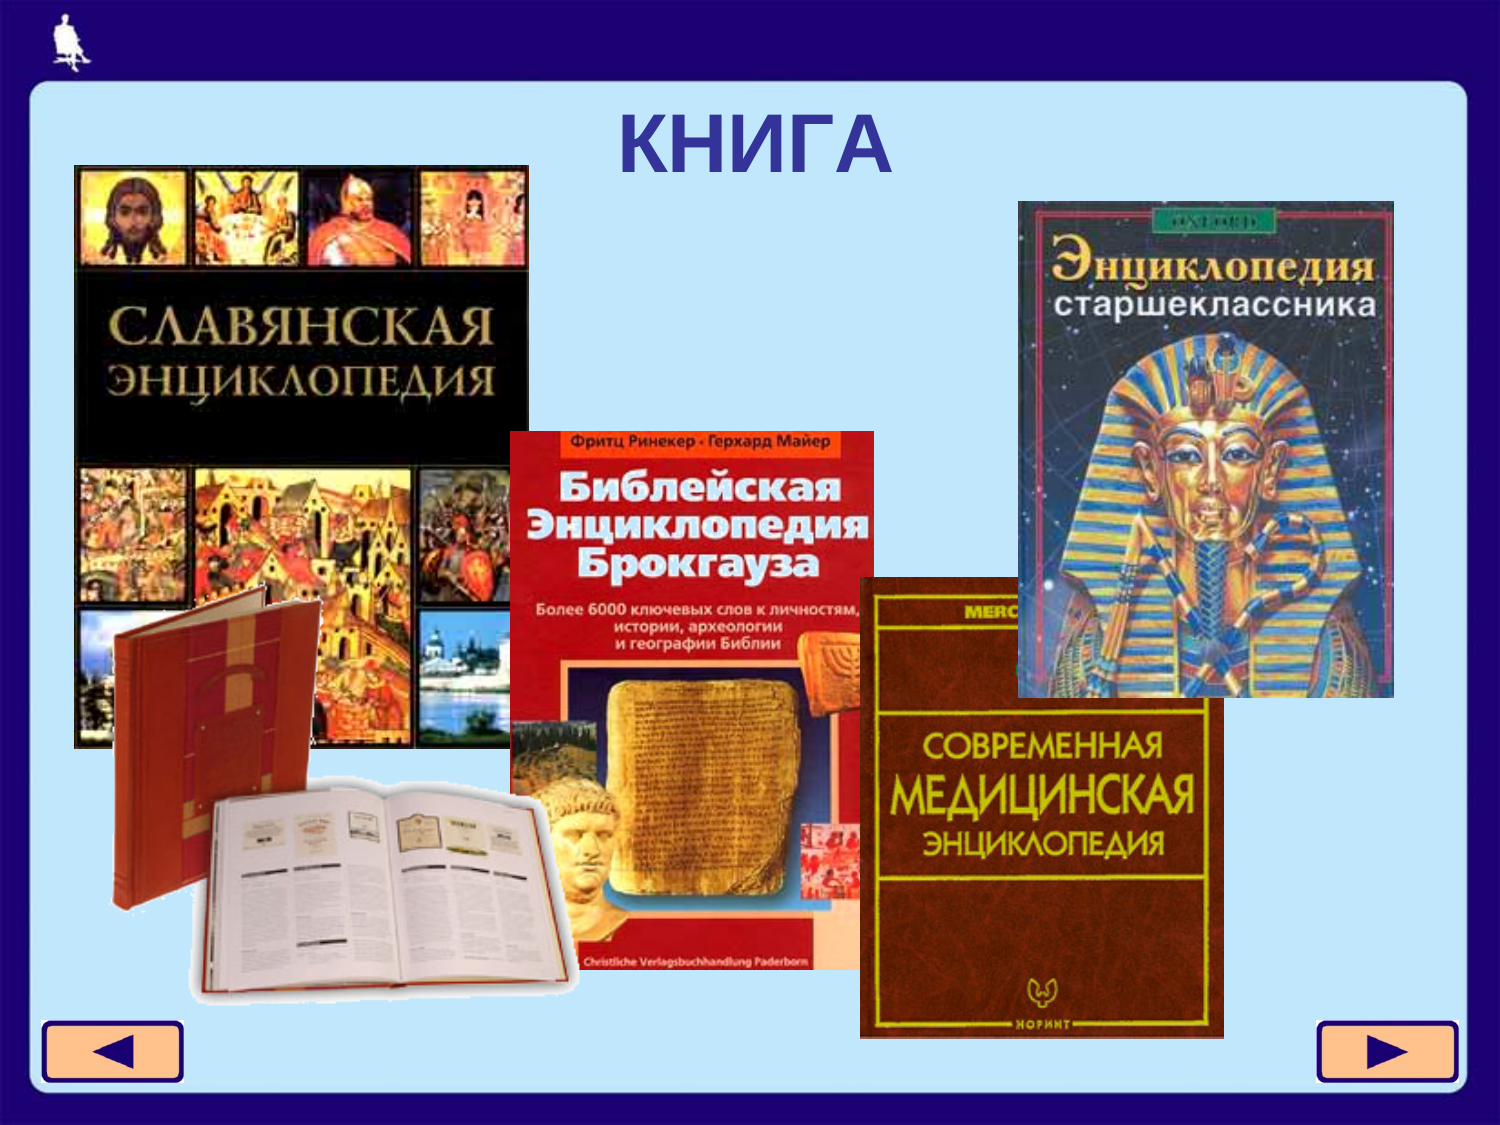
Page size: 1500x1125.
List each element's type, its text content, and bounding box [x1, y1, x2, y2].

title КНИГА [165, 45, 1347, 233]
picture [0, 0, 1500, 1125]
